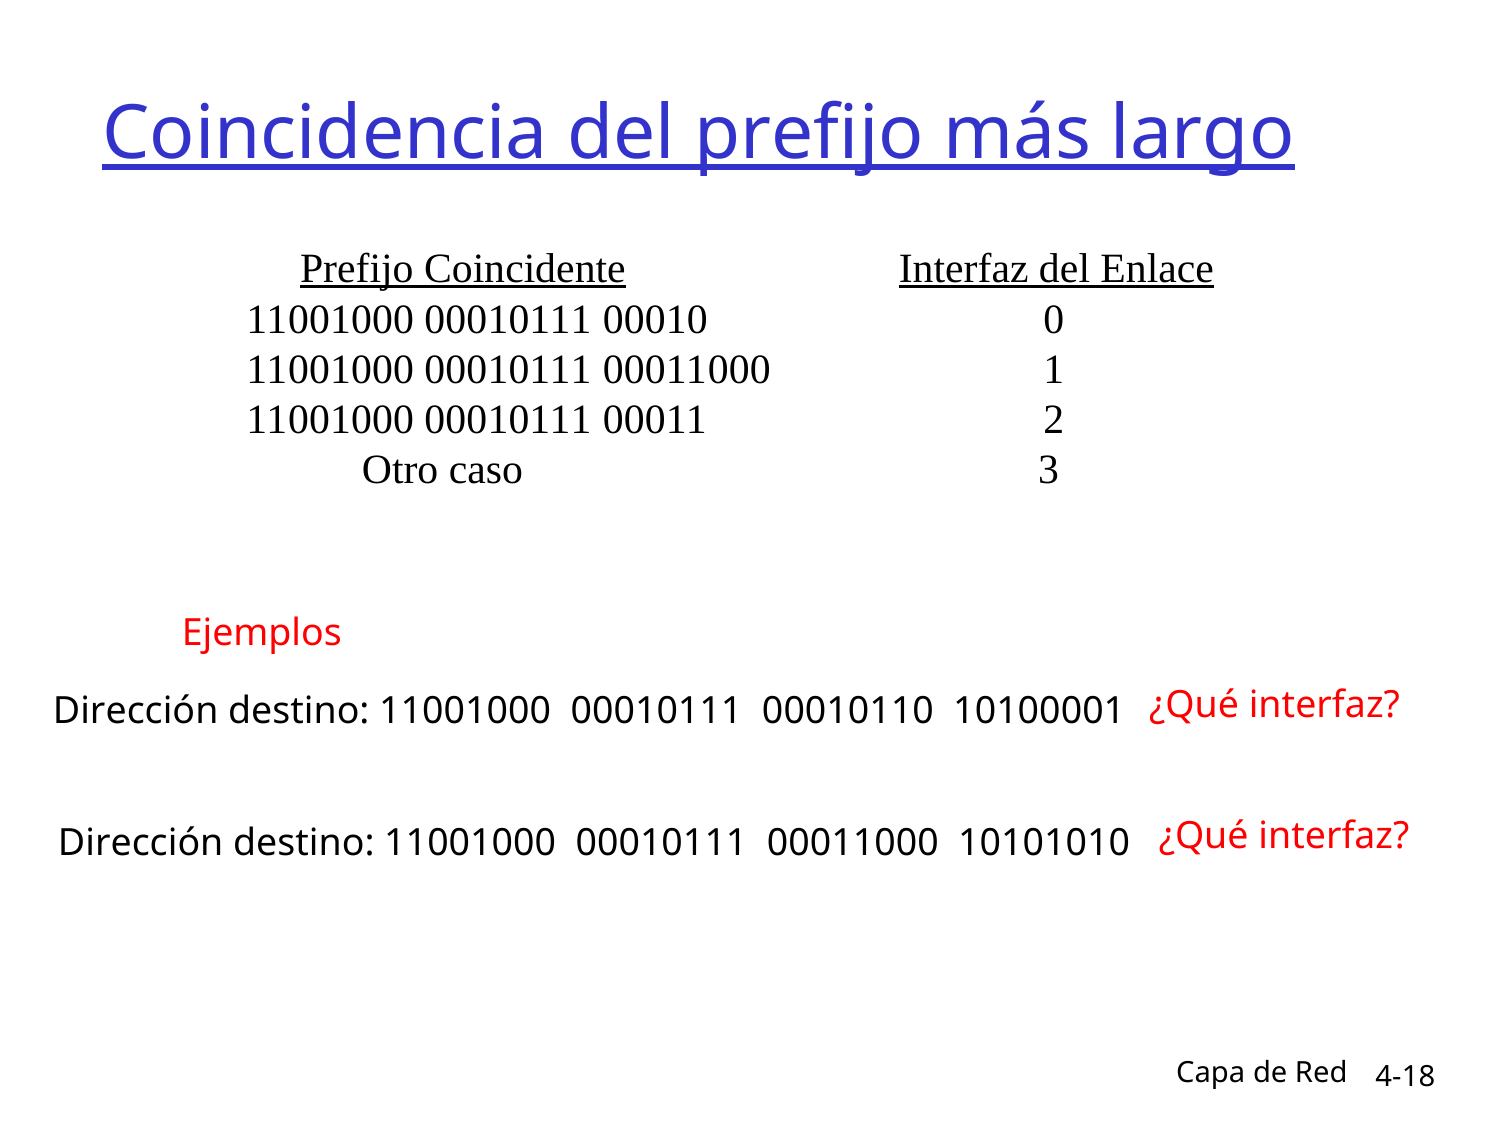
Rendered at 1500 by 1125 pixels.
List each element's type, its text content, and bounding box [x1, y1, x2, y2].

title Coincidencia del prefijo más largo [87, 37, 1363, 225]
text_box Dirección destino: 11001000 00010111 00011000 10101010 [43, 815, 1157, 872]
text_box ¿Qué interfaz? [1134, 677, 1416, 734]
text_box ¿Qué interfaz? [1143, 808, 1425, 865]
text_box Prefijo Coincidente Interfaz del Enlace 11001000 00010111 00010 0 11001000 00010111 00011000 1 11001000 00010111 00011 2 Otro caso 3 [231, 239, 1230, 500]
text_box Ejemplos [167, 605, 358, 662]
text_box Dirección destino: 11001000 00010111 00010110 10100001 [38, 683, 1152, 740]
